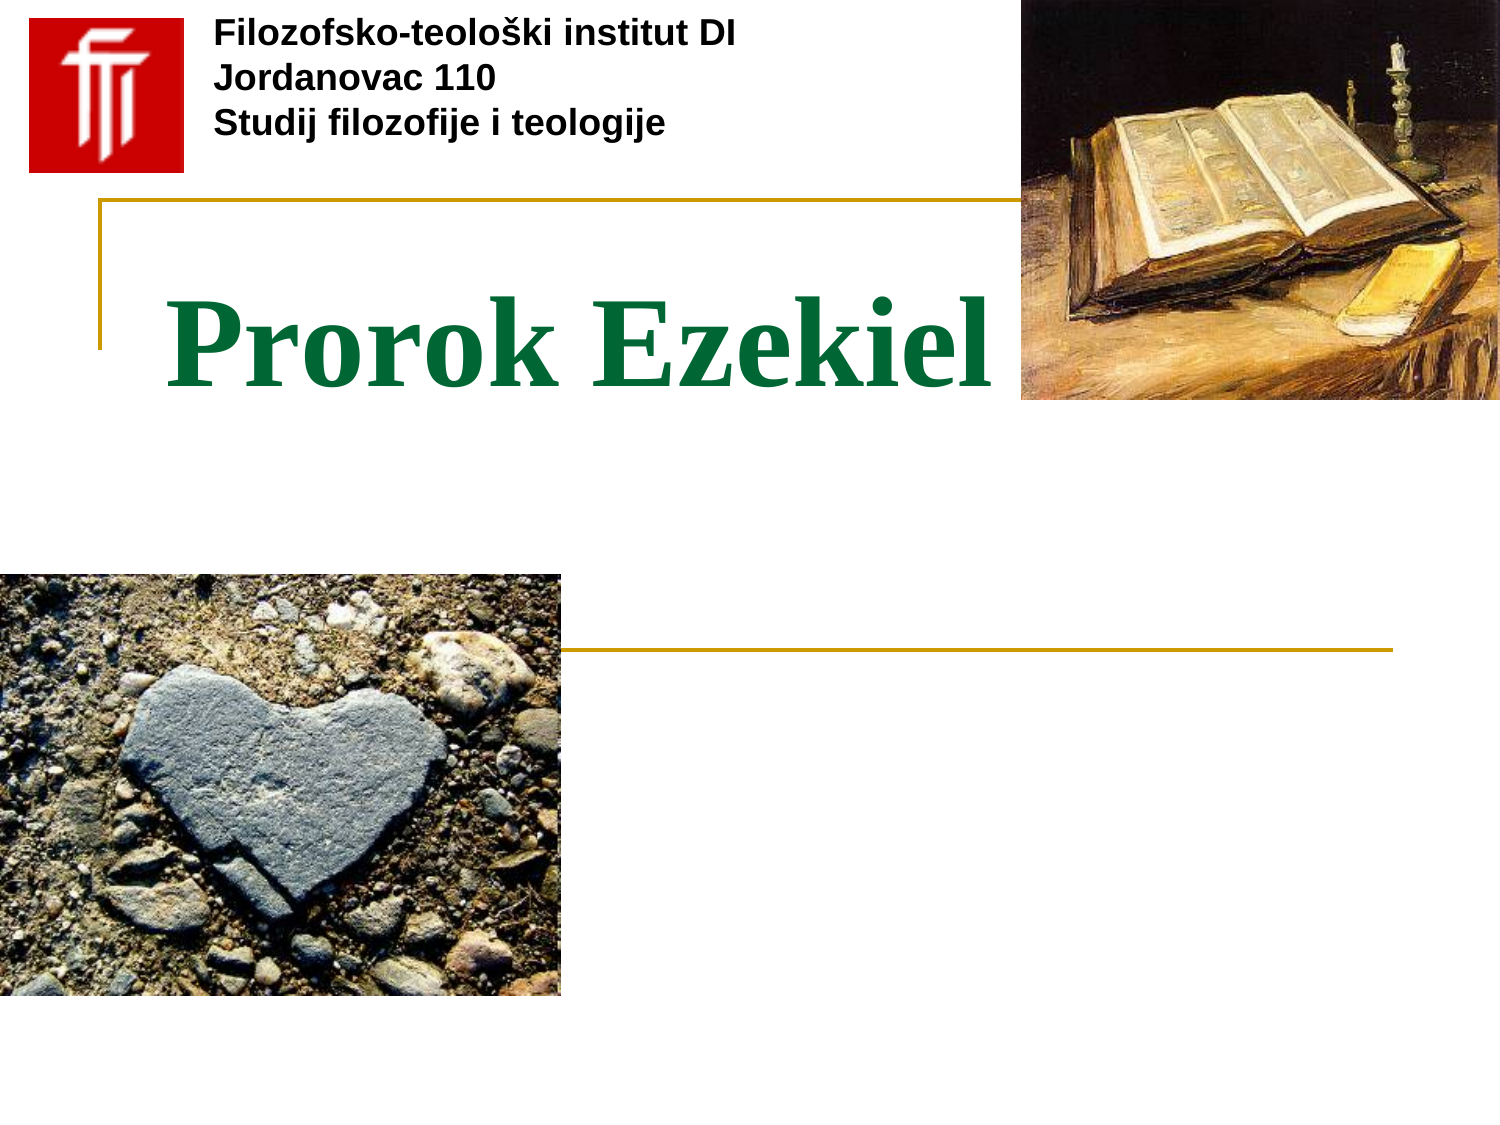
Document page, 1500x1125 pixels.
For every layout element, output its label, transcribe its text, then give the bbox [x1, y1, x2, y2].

picture [1021, 0, 1500, 400]
text_box Filozofsko-teološki institut DI Jordanovac 110 Studij filozofije i teologije [198, 0, 963, 196]
picture [0, 574, 561, 996]
title Prorok Ezekiel [149, 249, 1401, 538]
picture [29, 18, 184, 173]
